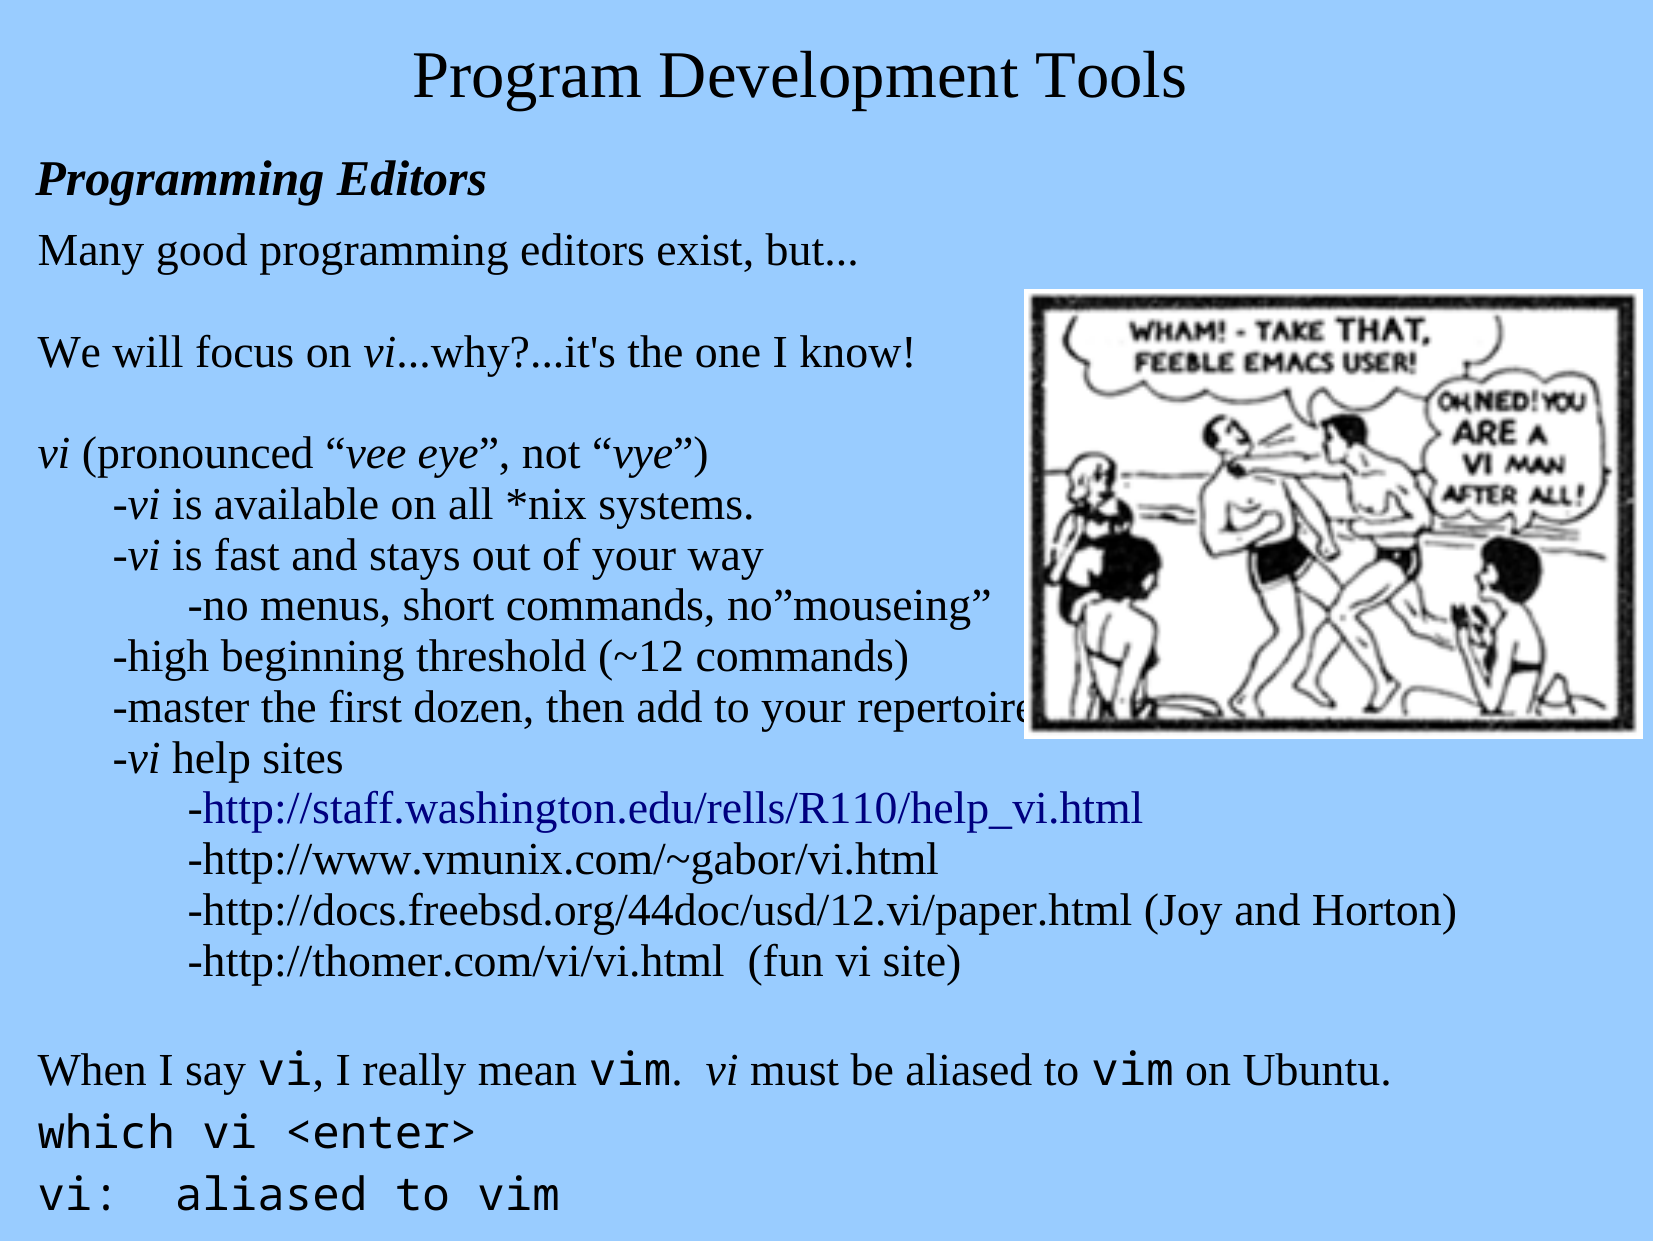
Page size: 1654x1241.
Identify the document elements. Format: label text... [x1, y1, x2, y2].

text_box Programming Editors [35, 151, 765, 207]
text_box Program Development Tools [412, 38, 1206, 113]
text_box Many good programming editors exist, but... We will focus on vi...why?...it's the one I know! vi (pronounced “vee eye”, not “vye”) -vi is available on all *nix systems. -vi is fast and stays out of your way -no menus, short commands, no”mouseing” -high beginning threshold (~12 commands) -master the first dozen, then add to your repertoire -vi help sites -http://staff.washington.edu/rells/R110/help_vi.html -http://www.vmunix.com/~gabor/vi.html -http://docs.freebsd.org/44doc/usd/12.vi/paper.html (Joy and Horton) -http://thomer.com/vi/vi.html (fun vi site) When I say vi, I really mean vim. vi must be aliased to vim on Ubuntu. which vi <enter> vi: aliased to vim [37, 225, 1575, 1241]
picture [1024, 289, 1643, 739]
